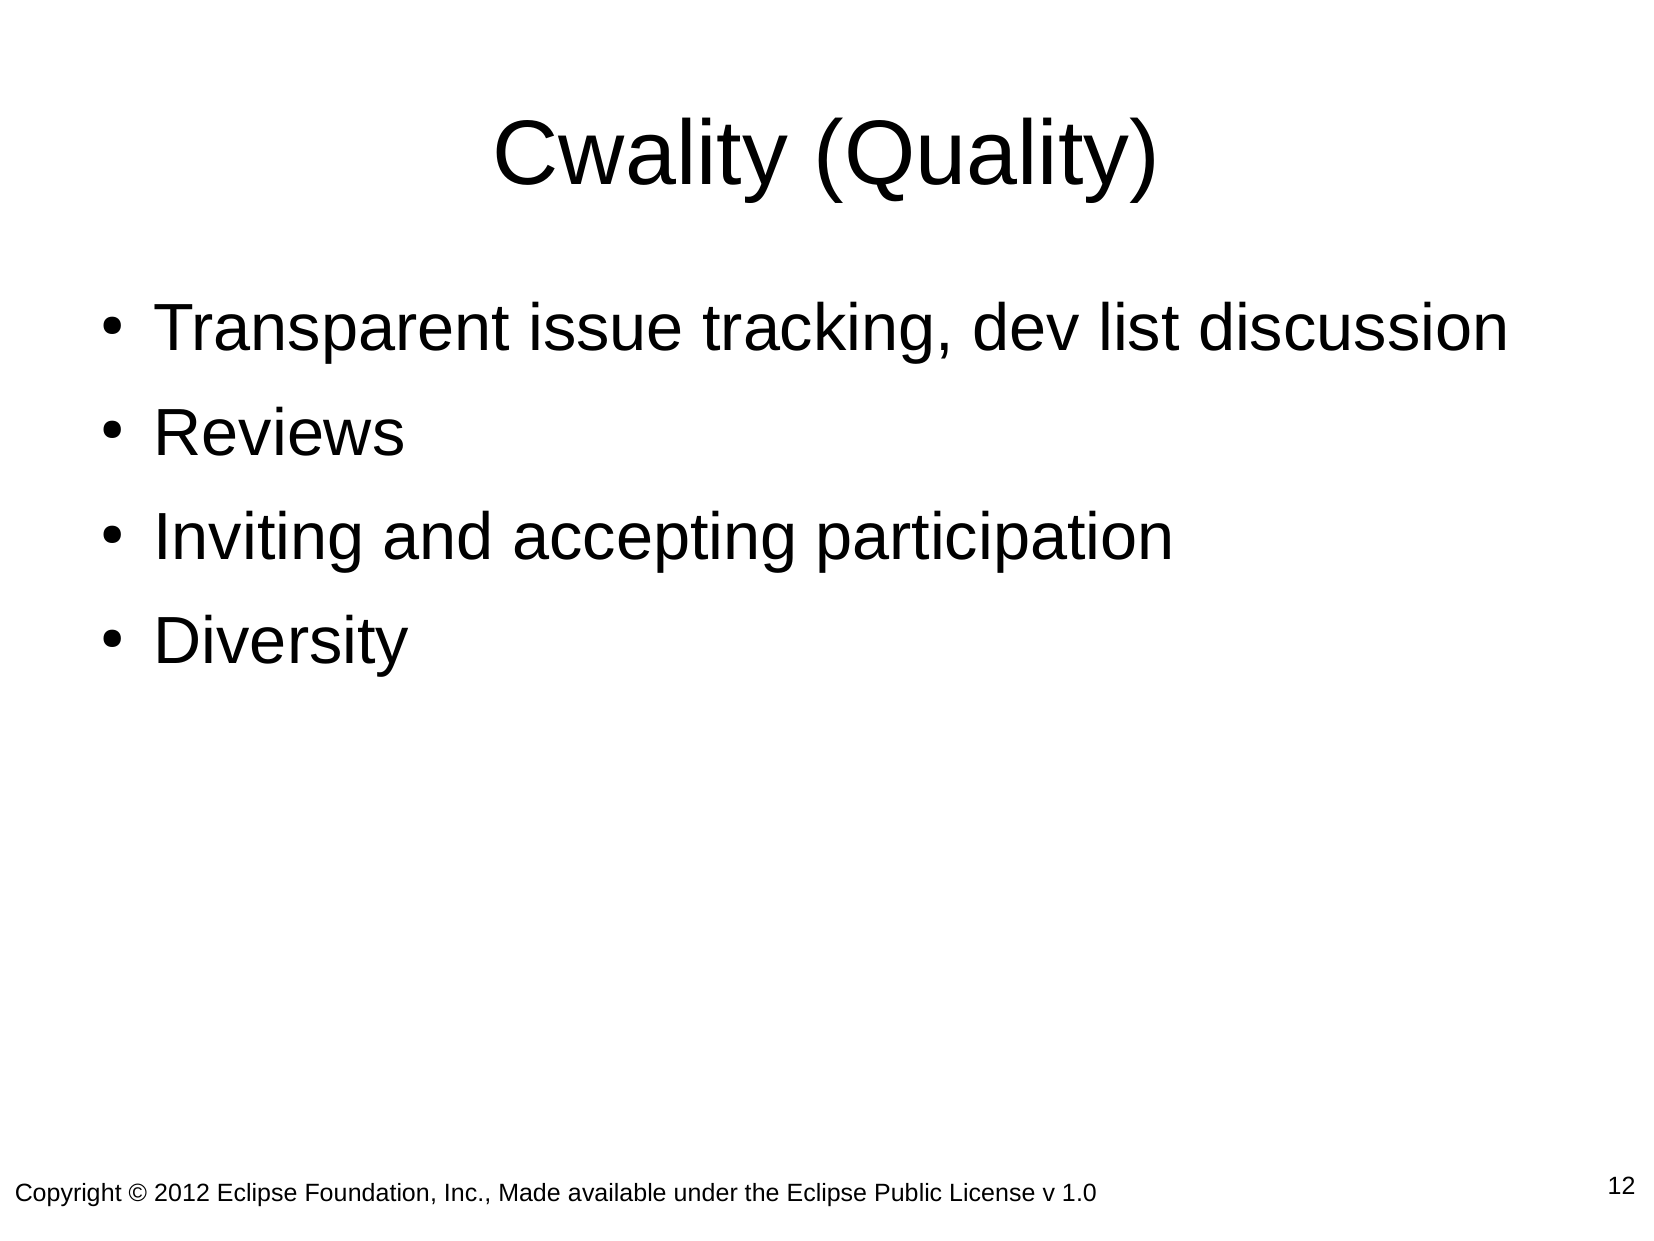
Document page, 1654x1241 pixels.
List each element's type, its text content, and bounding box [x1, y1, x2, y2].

list Transparent issue tracking, dev list discussion Reviews Inviting and accepting participation Diversity [82, 290, 1571, 1109]
title Cwality (Quality) [82, 49, 1571, 257]
